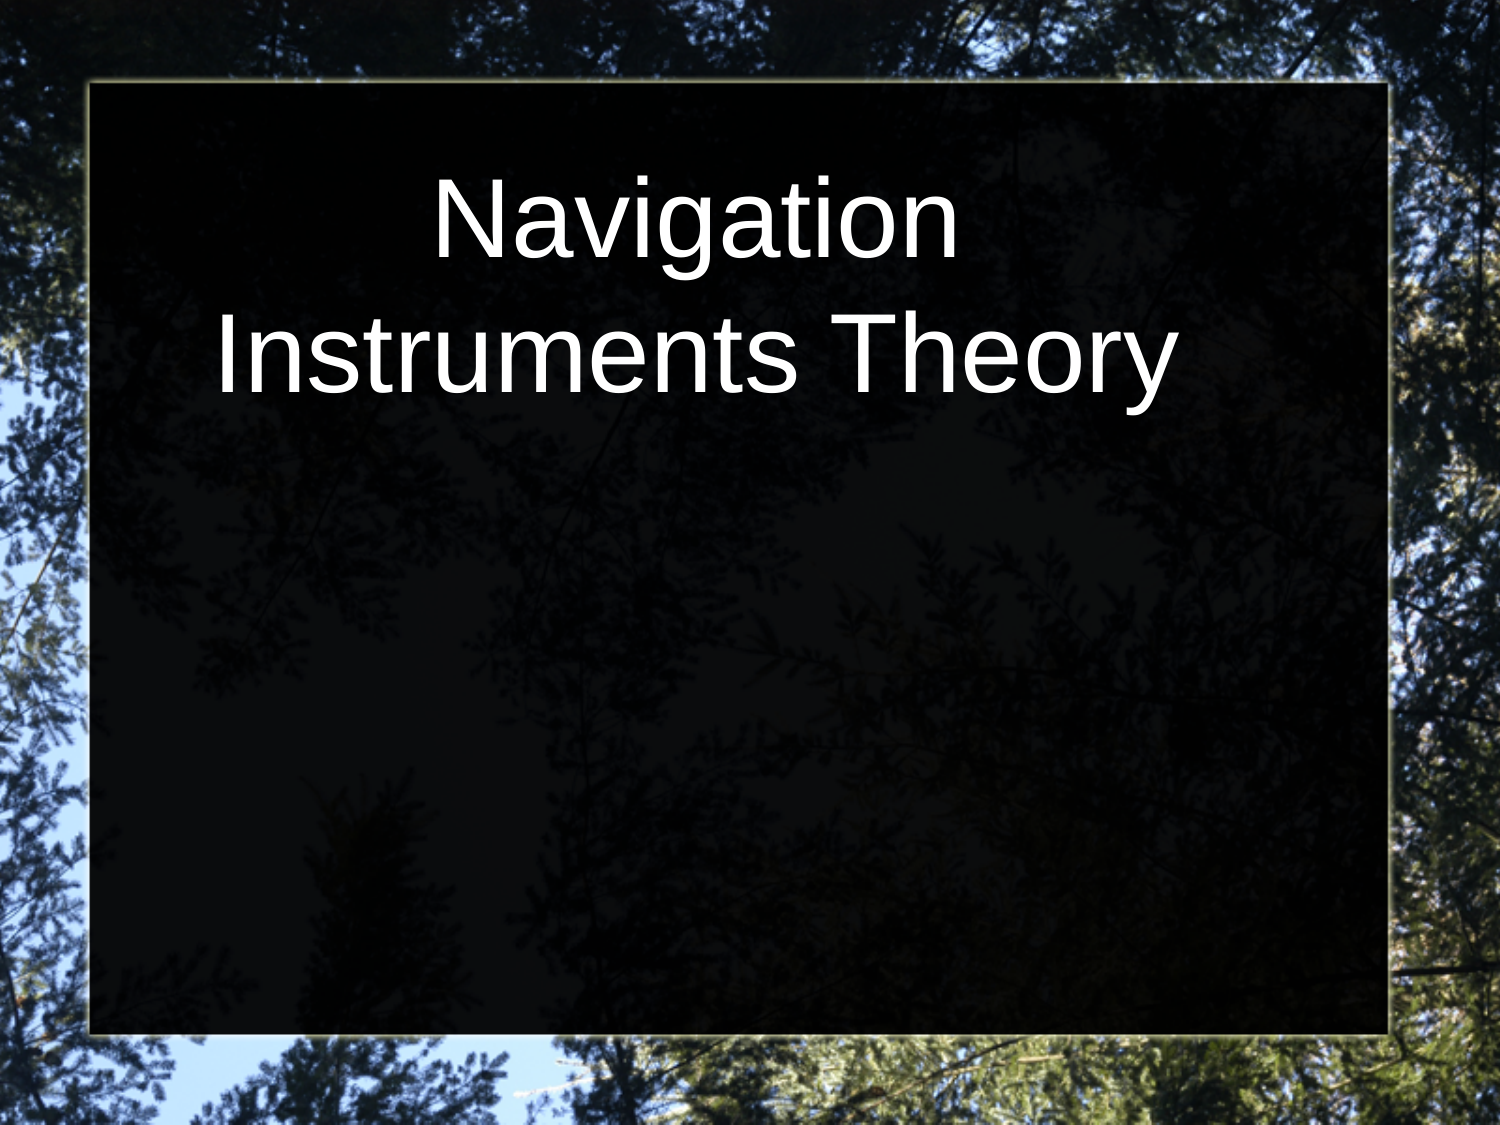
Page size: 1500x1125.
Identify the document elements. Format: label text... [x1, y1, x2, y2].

picture [0, 0, 1500, 1125]
subtitle Navigation Instruments Theory [171, 137, 1222, 425]
